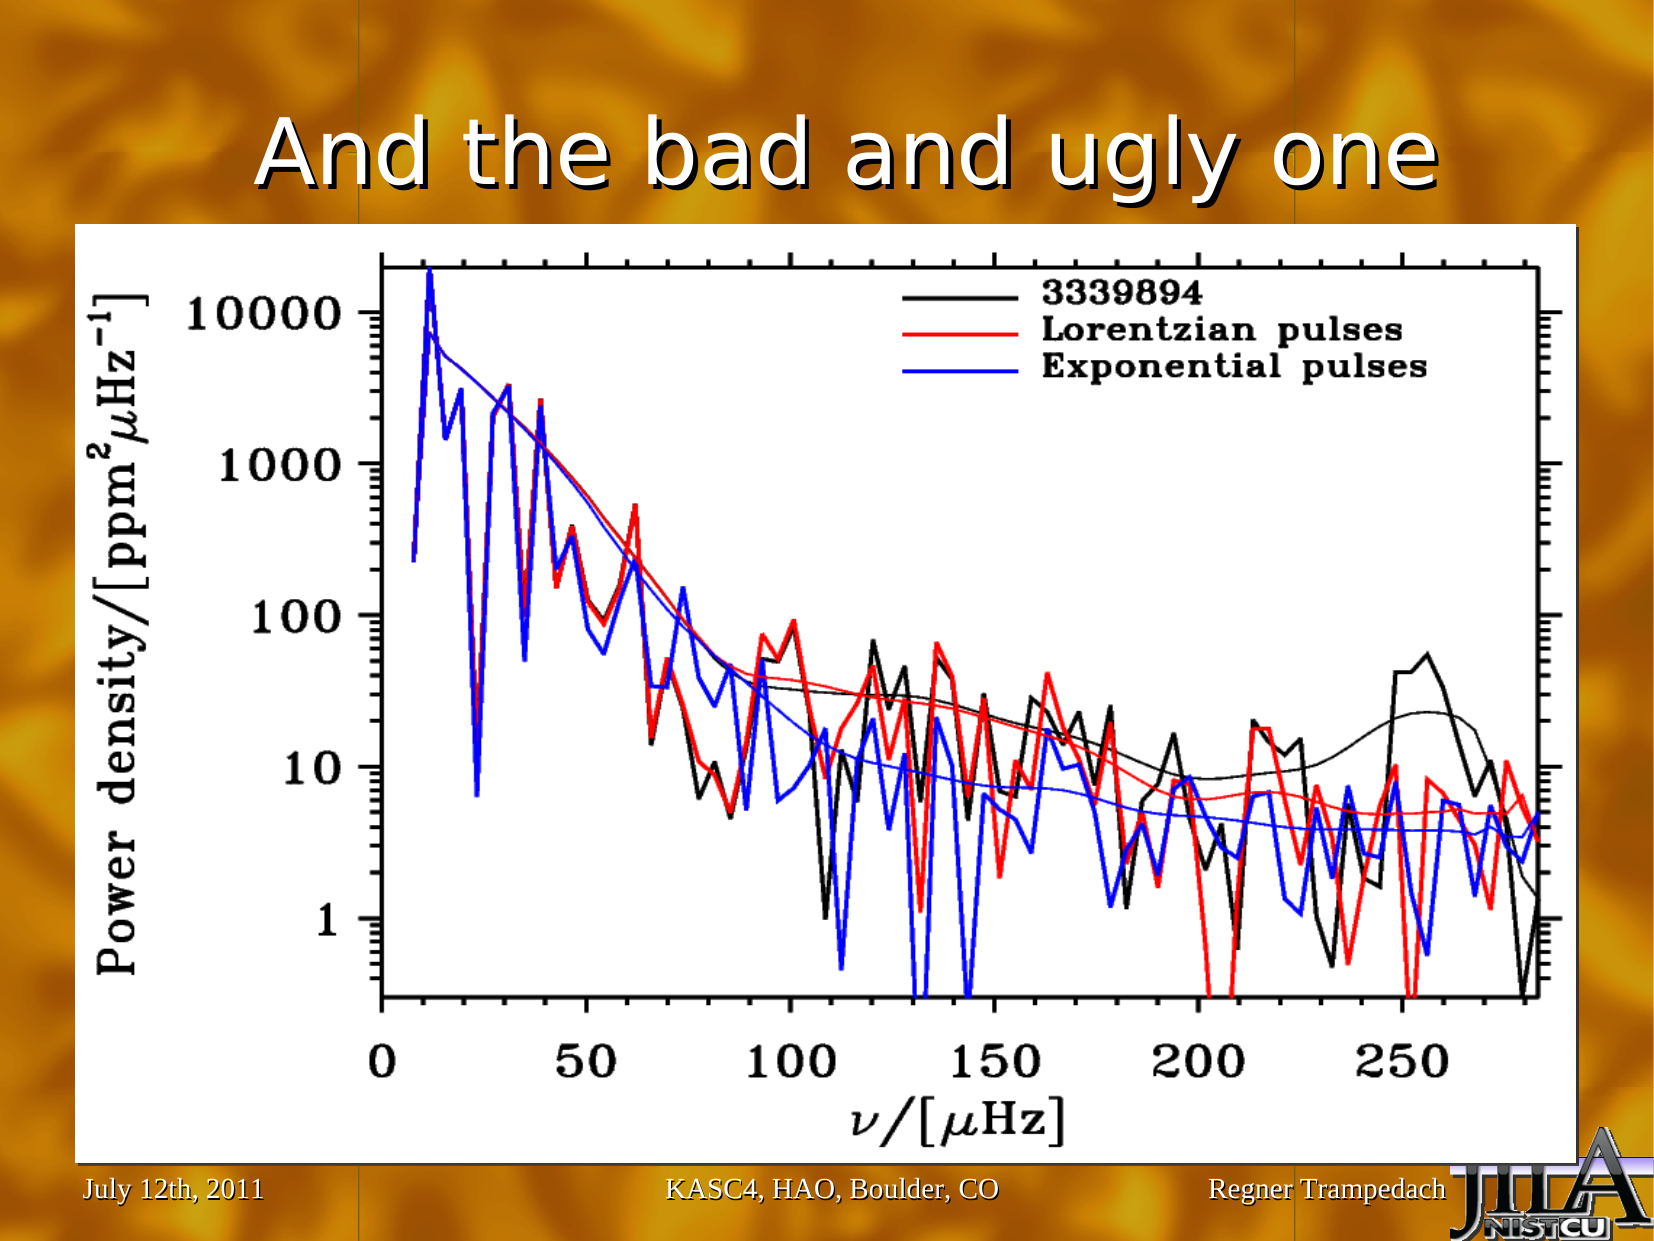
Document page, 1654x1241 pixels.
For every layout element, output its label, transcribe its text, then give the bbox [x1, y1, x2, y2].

picture [0, 0, 1654, 1241]
title And the bad and ugly one [82, 56, 1613, 250]
